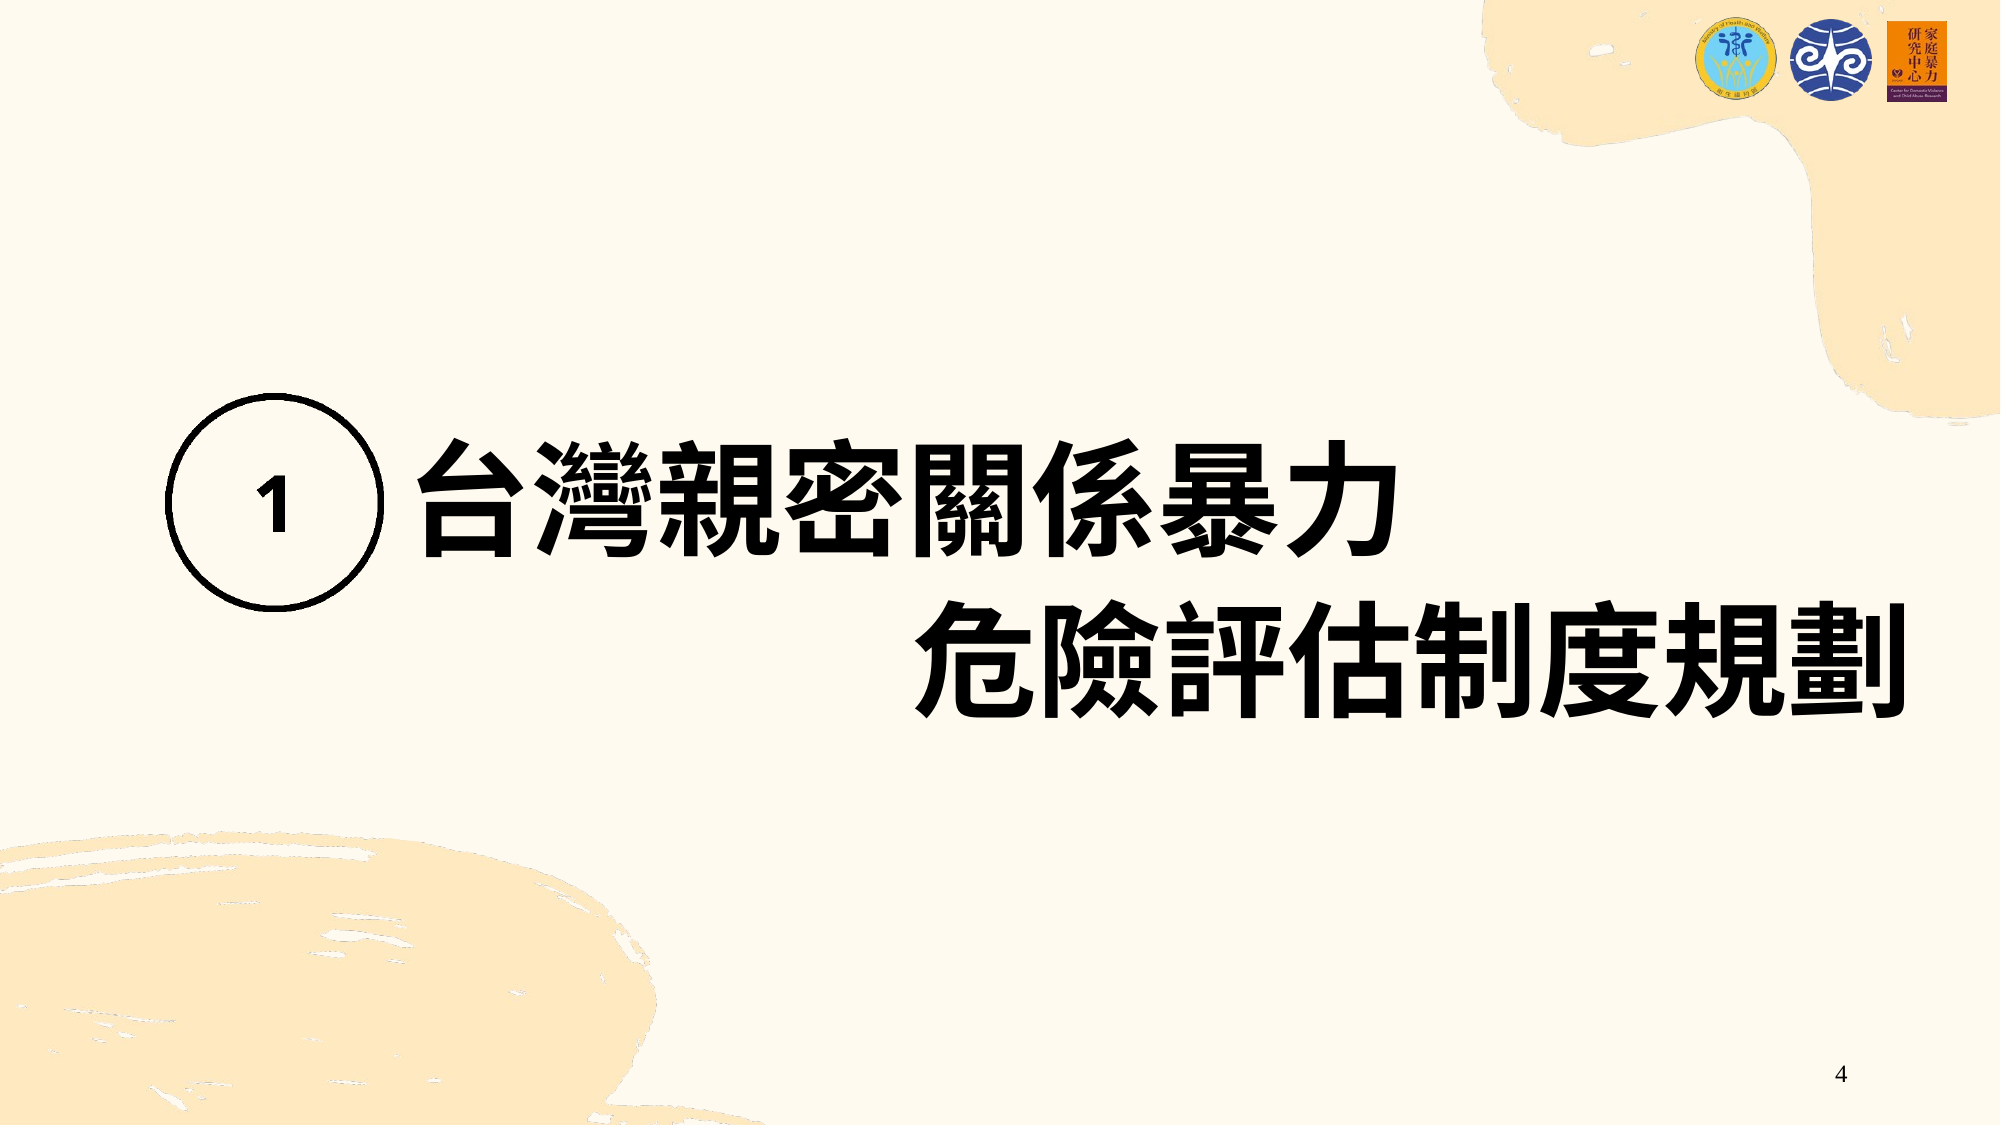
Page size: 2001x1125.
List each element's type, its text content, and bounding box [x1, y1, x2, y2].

picture [1421, 0, 2001, 560]
text_box 台灣親密關係暴力 [43, 250, 1769, 582]
title 危險評估制度規劃 [549, 560, 2000, 743]
picture [165, 582, 384, 612]
picture [0, 790, 998, 1125]
